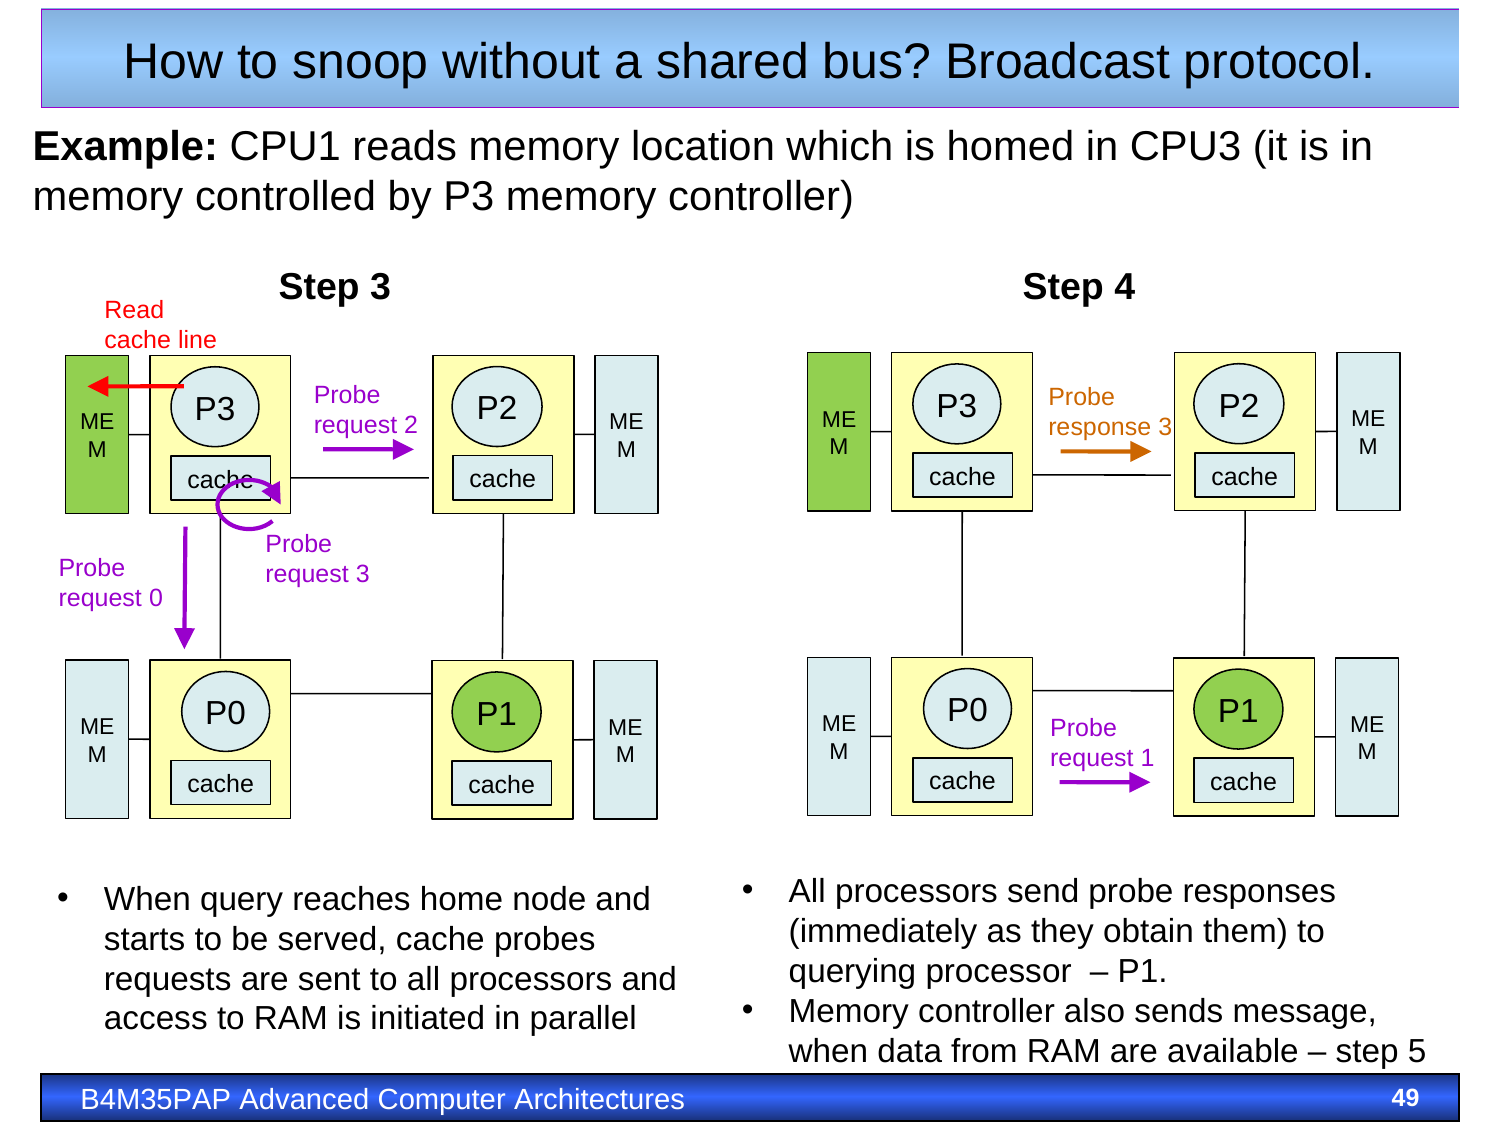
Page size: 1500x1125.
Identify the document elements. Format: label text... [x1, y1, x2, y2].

title How to snoop without a shared bus? Broadcast protocol. [41, 8, 1459, 108]
text_box Probe request 2 [298, 370, 450, 446]
text_box When query reaches home node and starts to be served, cache probes requests are sent to all processors and access to RAM is initiated in parallel [42, 869, 727, 1044]
text_box P1 [1193, 669, 1283, 750]
text_box P3 [912, 363, 1001, 444]
text_box P3 [171, 366, 259, 447]
text_box MEM [1335, 657, 1399, 816]
text_box cache [1193, 758, 1294, 803]
text_box MEM [1336, 352, 1400, 511]
text_box P2 [1193, 363, 1284, 444]
text_box MEM [807, 352, 871, 511]
text_box cache [170, 760, 271, 805]
text_box Read cache line [89, 285, 241, 361]
text_box Probe request 1 [1035, 703, 1187, 779]
text_box P0 [923, 668, 1012, 749]
text_box cache [221, 483, 271, 501]
text_box [149, 355, 574, 819]
text_box P0 [181, 671, 270, 752]
text_box [891, 352, 1171, 656]
text_box MEM [593, 660, 657, 819]
text_box Probe response 3 [1033, 372, 1188, 448]
text_box P1 [452, 671, 542, 752]
text_box MEM [65, 355, 129, 514]
text_box [891, 352, 1316, 816]
text_box Step 3 [263, 258, 407, 316]
text_box Step 4 [1008, 258, 1151, 316]
text_box MEM [594, 355, 658, 514]
list Example: CPU1 reads memory location which is homed in CPU3 (it is in memory controlled by P3 memory controller) [17, 111, 1500, 233]
text_box cache [452, 761, 552, 806]
text_box P2 [452, 366, 543, 447]
text_box Probe request 3 [250, 519, 402, 595]
text_box Probe request 0 [43, 543, 226, 619]
text_box MEM [807, 657, 871, 816]
text_box All processors send probe responses (immediately as they obtain them) to querying processor – P1. Memory controller also sends message, when data from RAM are available – step 5 [727, 862, 1444, 1077]
text_box cache [912, 757, 1013, 802]
text_box cache [912, 453, 1013, 498]
text_box [87, 355, 429, 514]
text_box cache [170, 455, 271, 501]
text_box cache [453, 455, 553, 500]
text_box cache [1194, 452, 1295, 497]
text_box MEM [65, 660, 129, 819]
